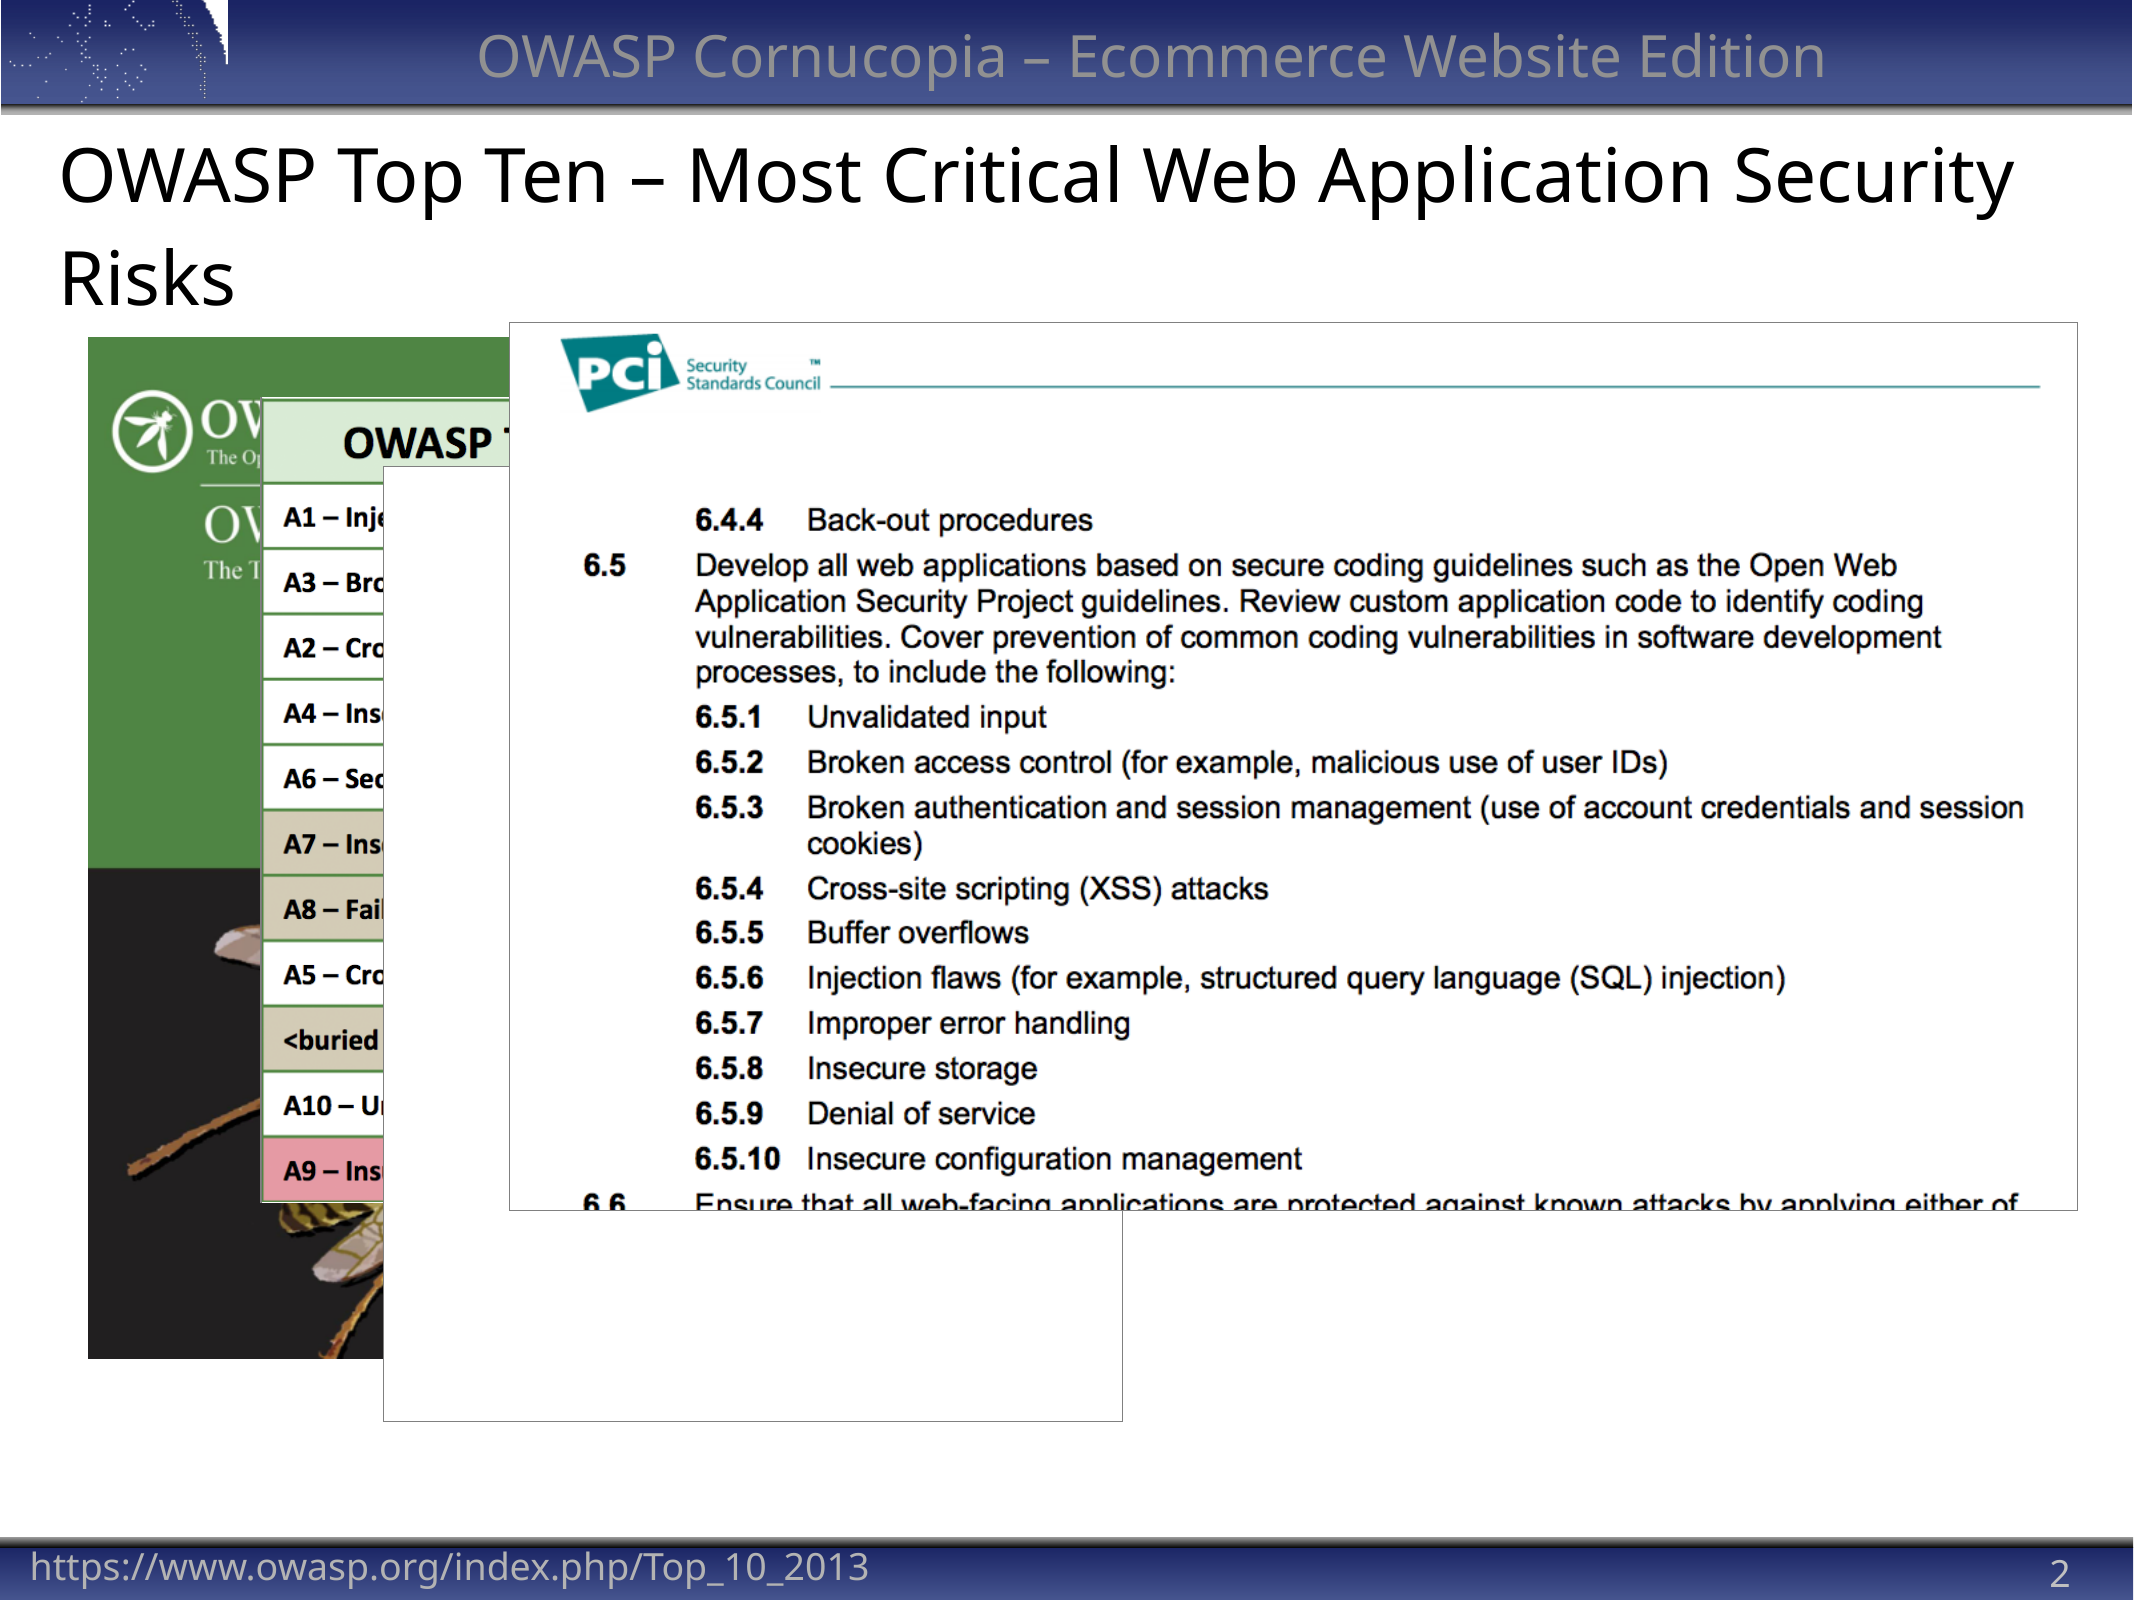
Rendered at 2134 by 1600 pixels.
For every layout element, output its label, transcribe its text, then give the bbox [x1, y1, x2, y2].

title OWASP Top Ten – Most Critical Web Application Security Risks [58, 124, 2126, 325]
picture [88, 322, 2078, 1422]
list https://www.owasp.org/index.php/Top_10_2013 [29, 1540, 2038, 1600]
